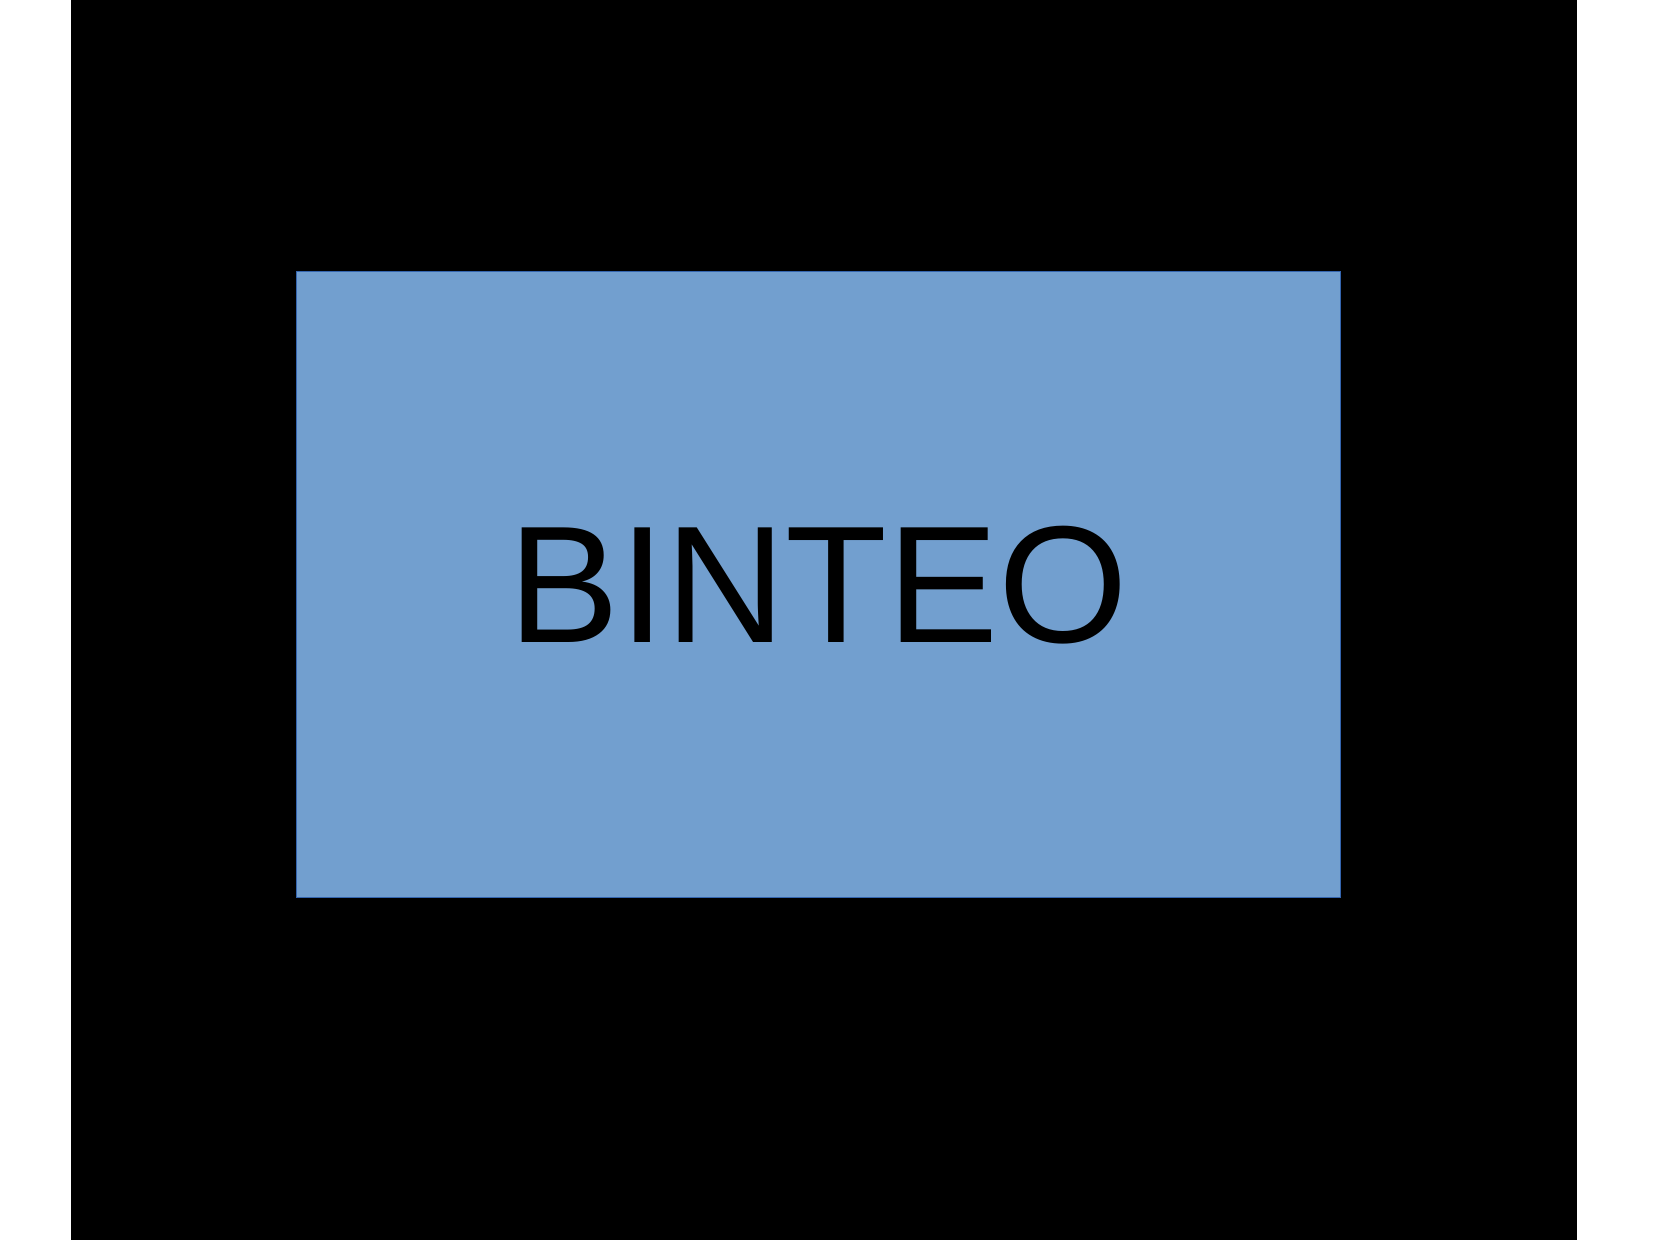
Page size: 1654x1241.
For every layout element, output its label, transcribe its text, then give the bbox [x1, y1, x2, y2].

text_box ΒΙΝΤΕΟ [296, 271, 1341, 898]
